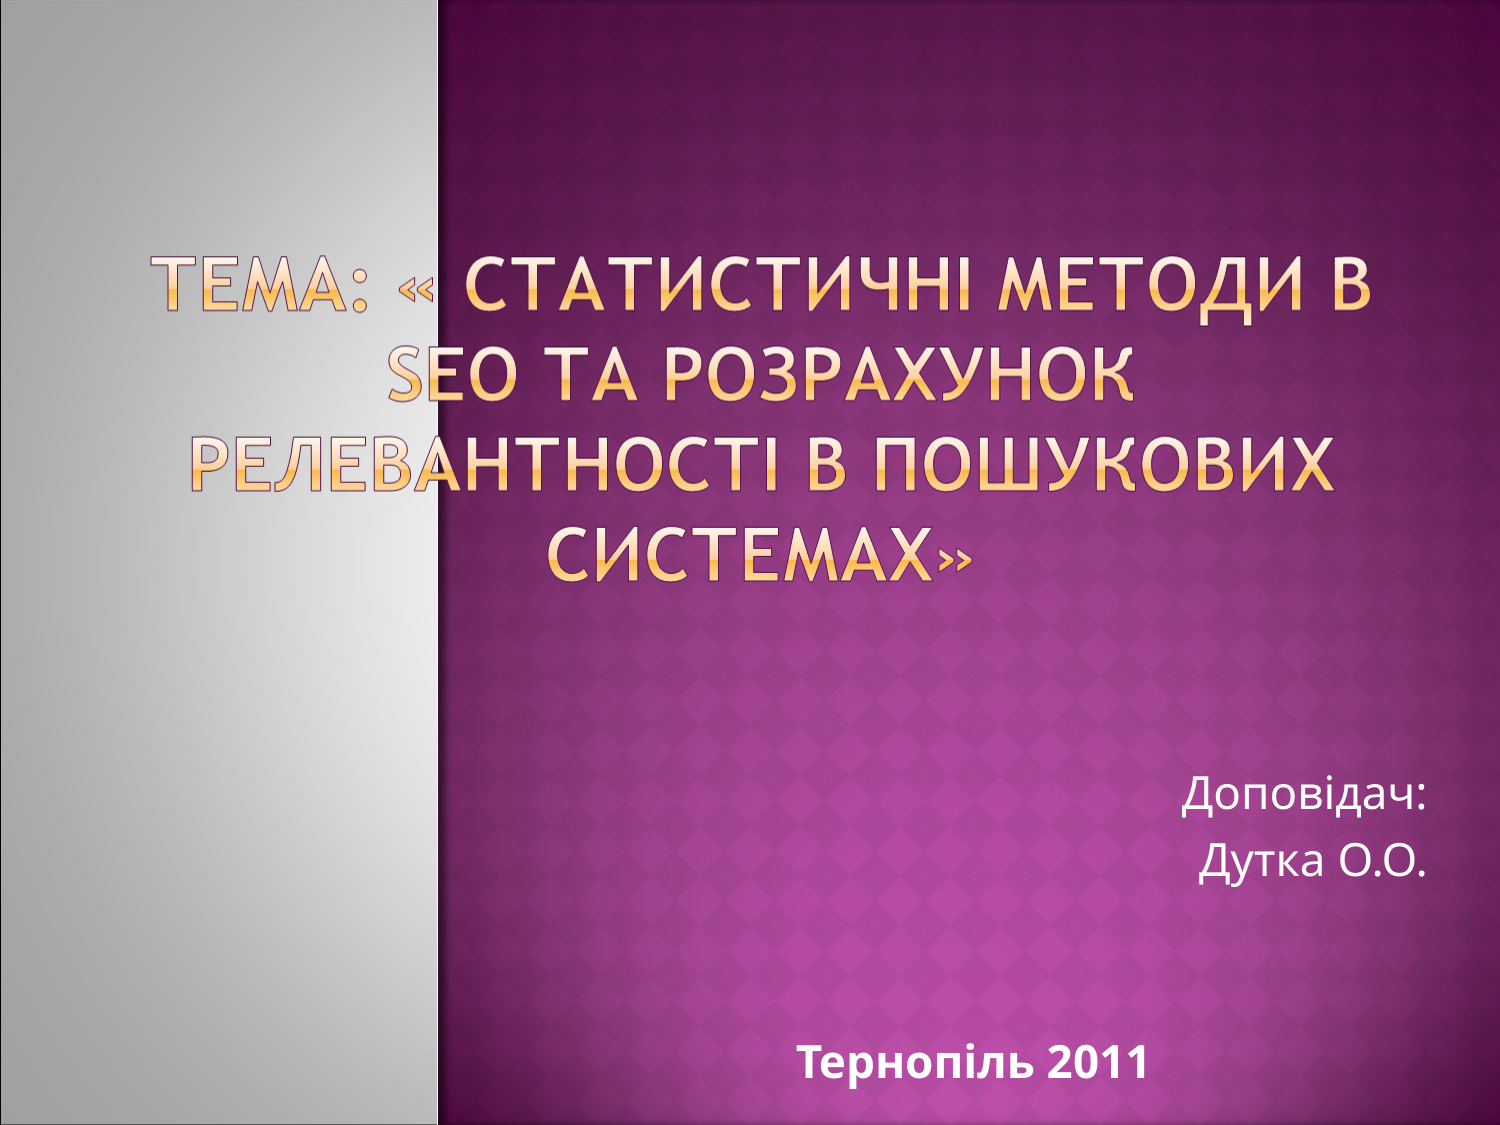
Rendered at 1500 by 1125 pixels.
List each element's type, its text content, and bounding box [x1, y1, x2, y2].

picture [438, 0, 1500, 1125]
text_box [103, 88, 1443, 599]
picture [0, 0, 437, 1125]
text_box Доповідач: Дутка О.О. Тернопіль 2011 [596, 763, 1436, 1125]
